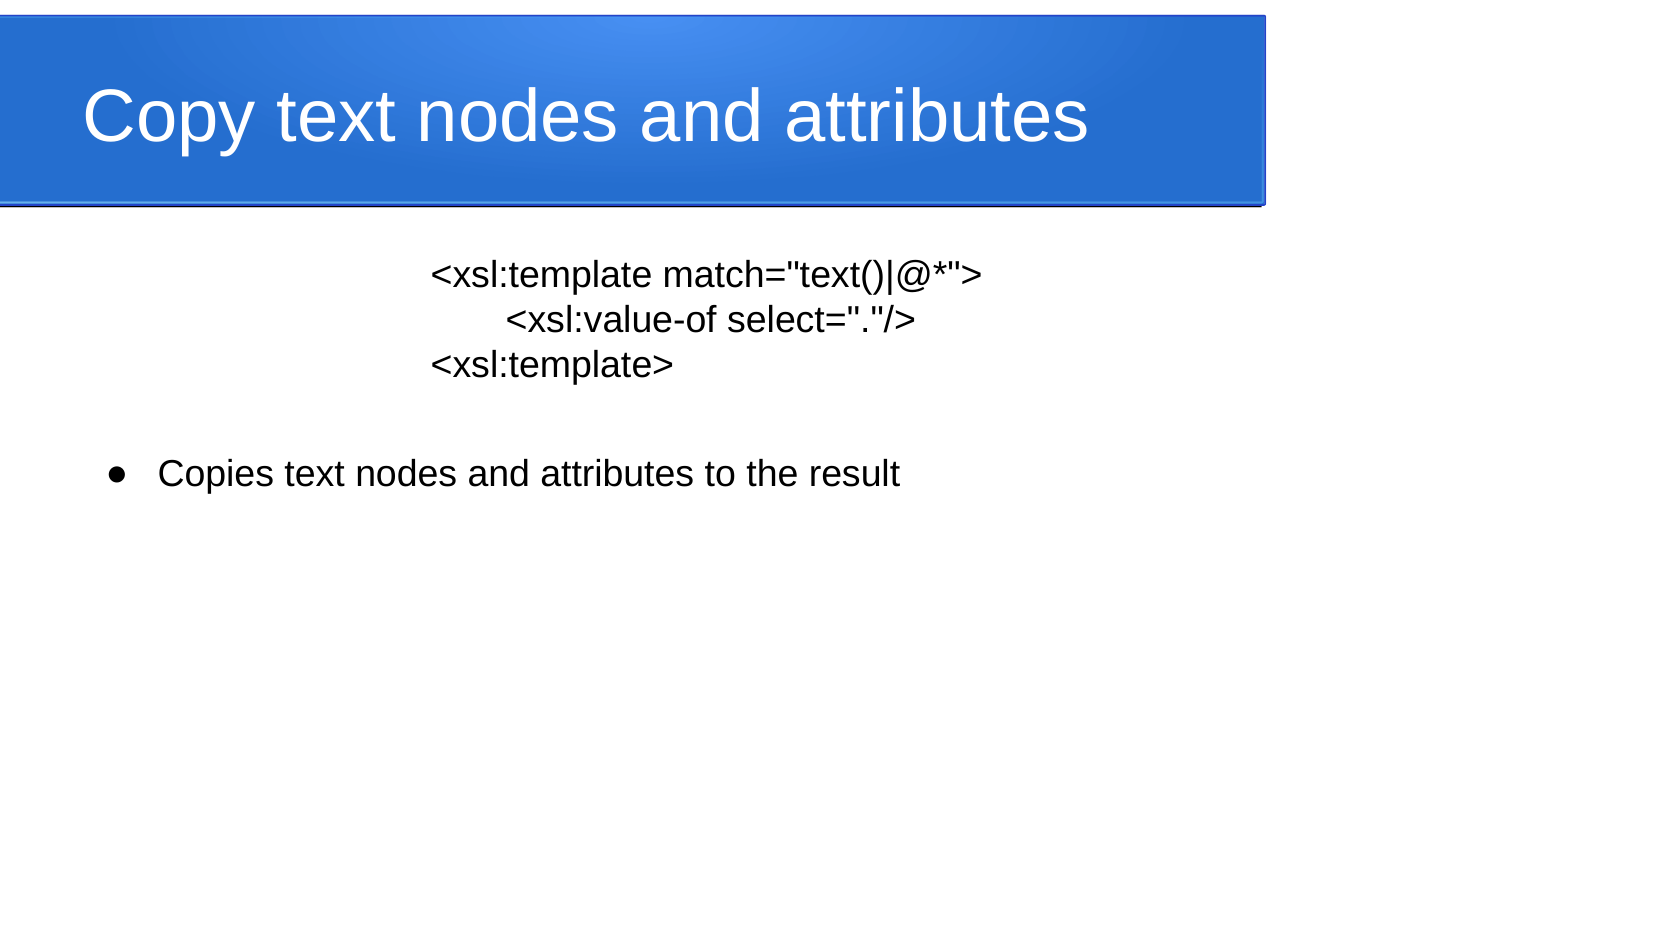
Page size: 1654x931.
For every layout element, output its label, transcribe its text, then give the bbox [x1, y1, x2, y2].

title Copy text nodes and attributes [82, 35, 1235, 189]
list Copies text nodes and attributes to the result [82, 224, 1571, 764]
text_box <xsl:template match="text()|@*"> <xsl:value-of select="."/> <xsl:template> [415, 235, 1224, 413]
picture [0, 13, 1269, 211]
